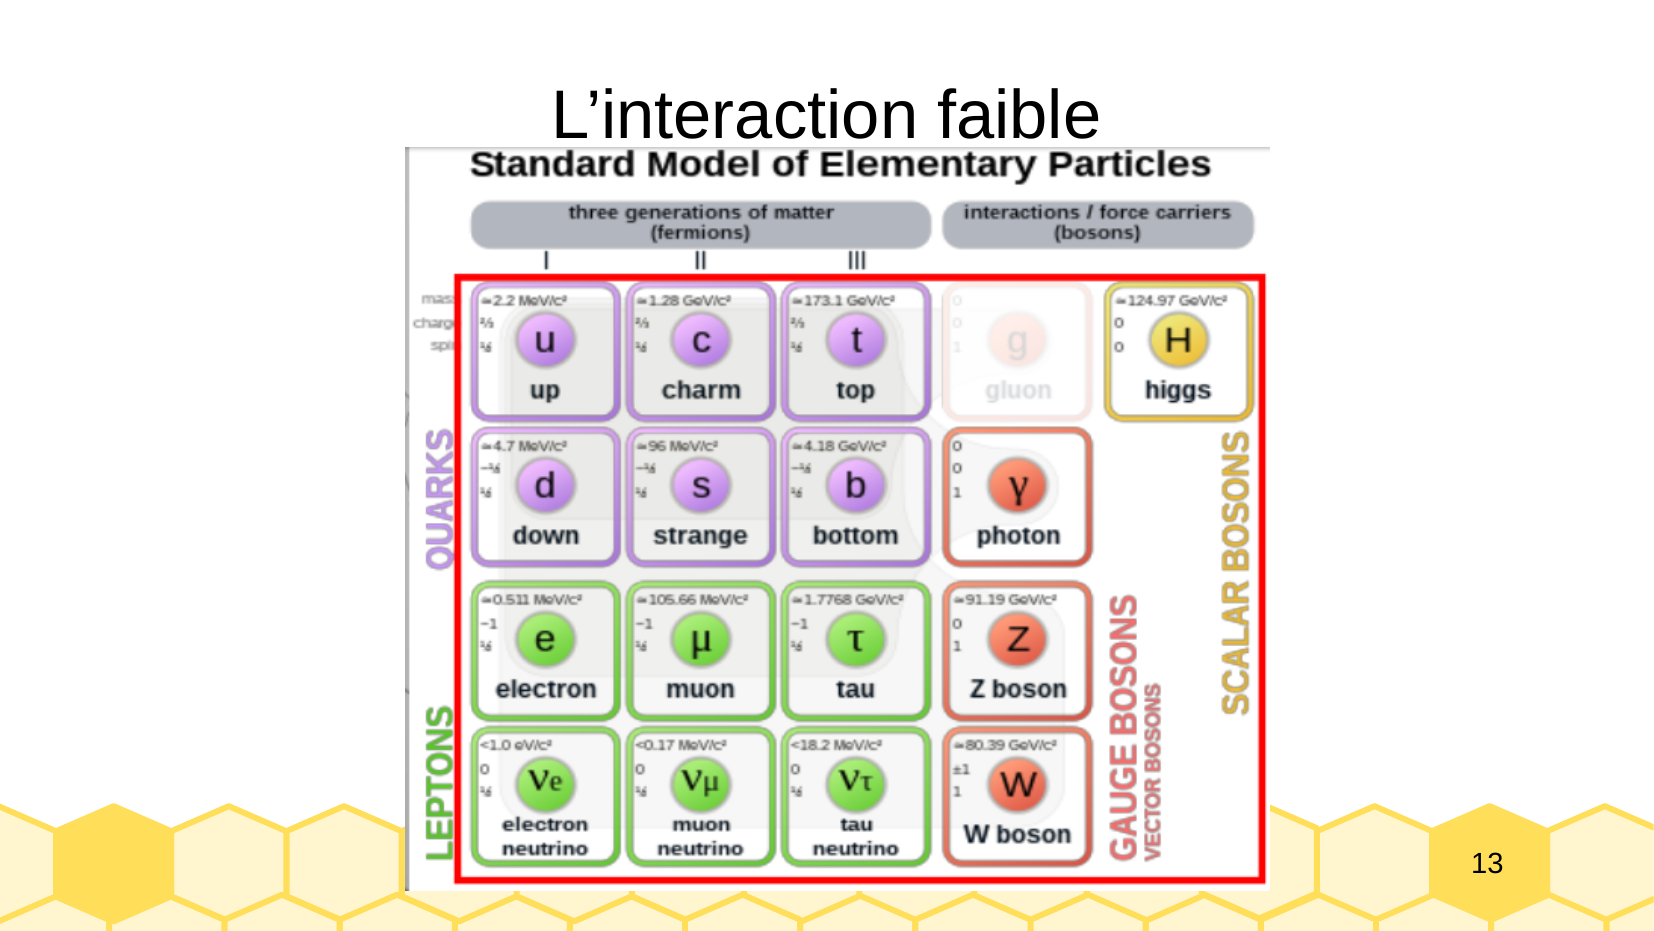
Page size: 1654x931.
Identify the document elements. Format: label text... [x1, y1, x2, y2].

picture [405, 147, 1270, 891]
title L’interaction faible [82, 37, 1571, 193]
